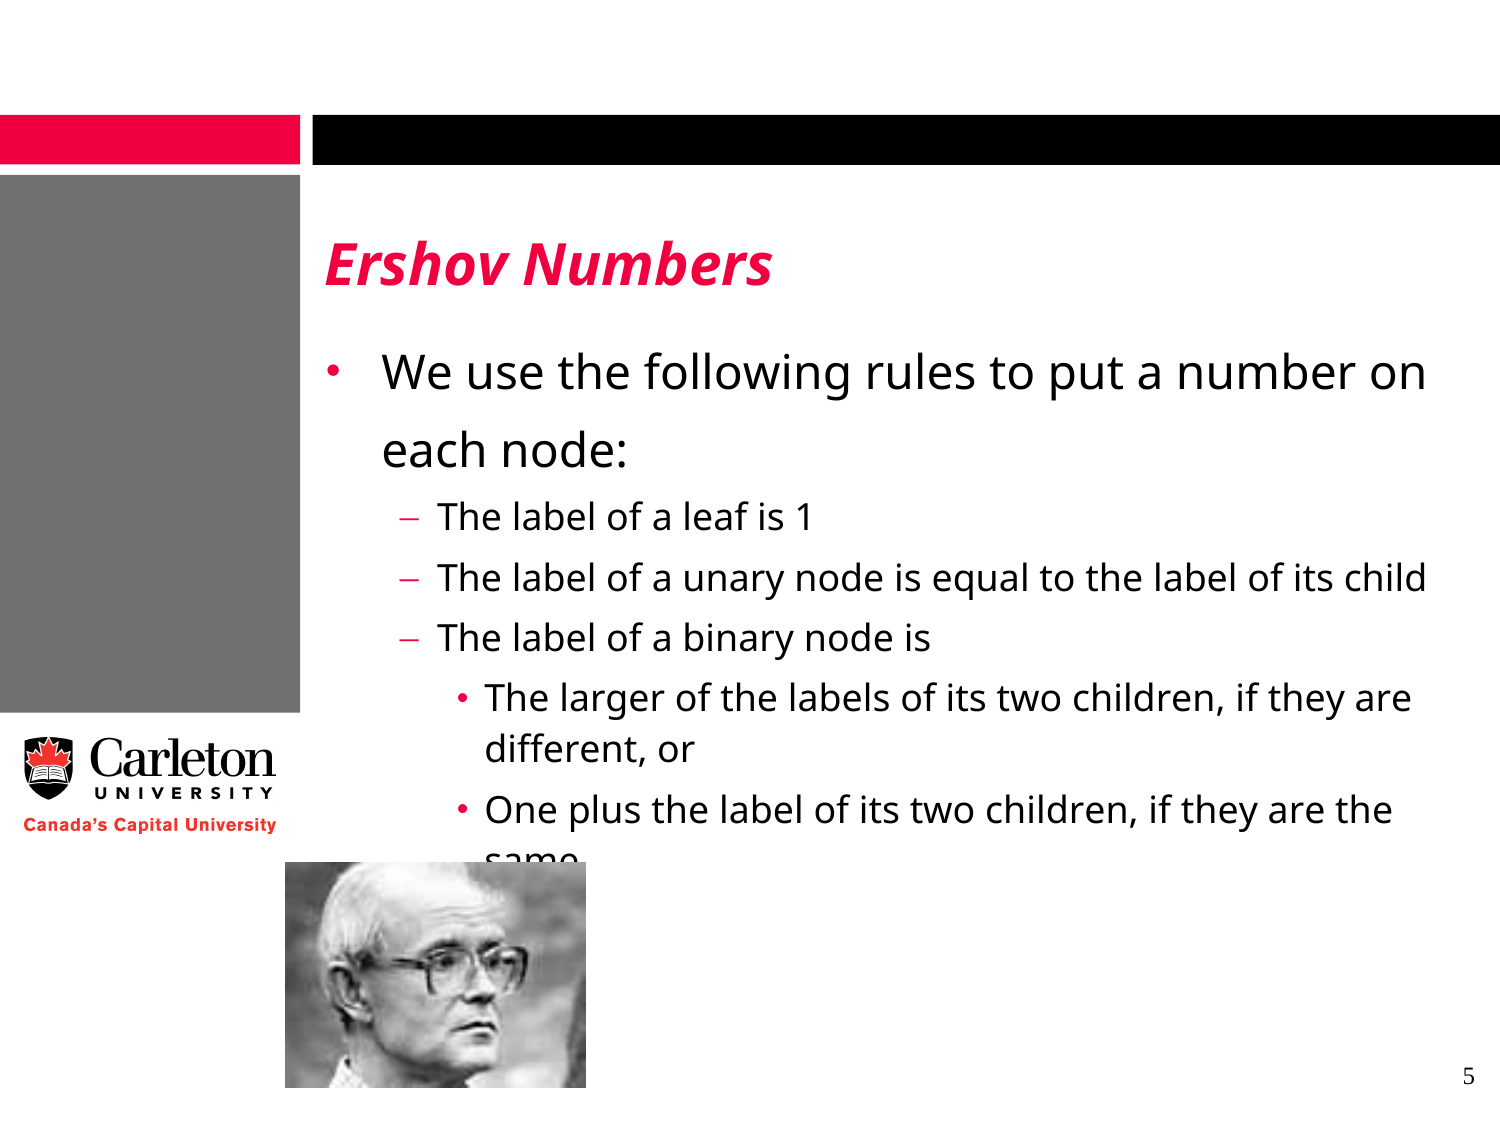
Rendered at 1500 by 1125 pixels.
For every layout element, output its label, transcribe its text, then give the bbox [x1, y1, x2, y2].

title Ershov Numbers [324, 187, 1450, 324]
picture [285, 862, 586, 1088]
list We use the following rules to put a number on each node: The label of a leaf is 1 The label of a unary node is equal to the label of its child The label of a binary node is The larger of the labels of its two children, if they are different, or One plus the label of its two children, if they are the same [324, 324, 1450, 1068]
picture [24, 737, 276, 834]
